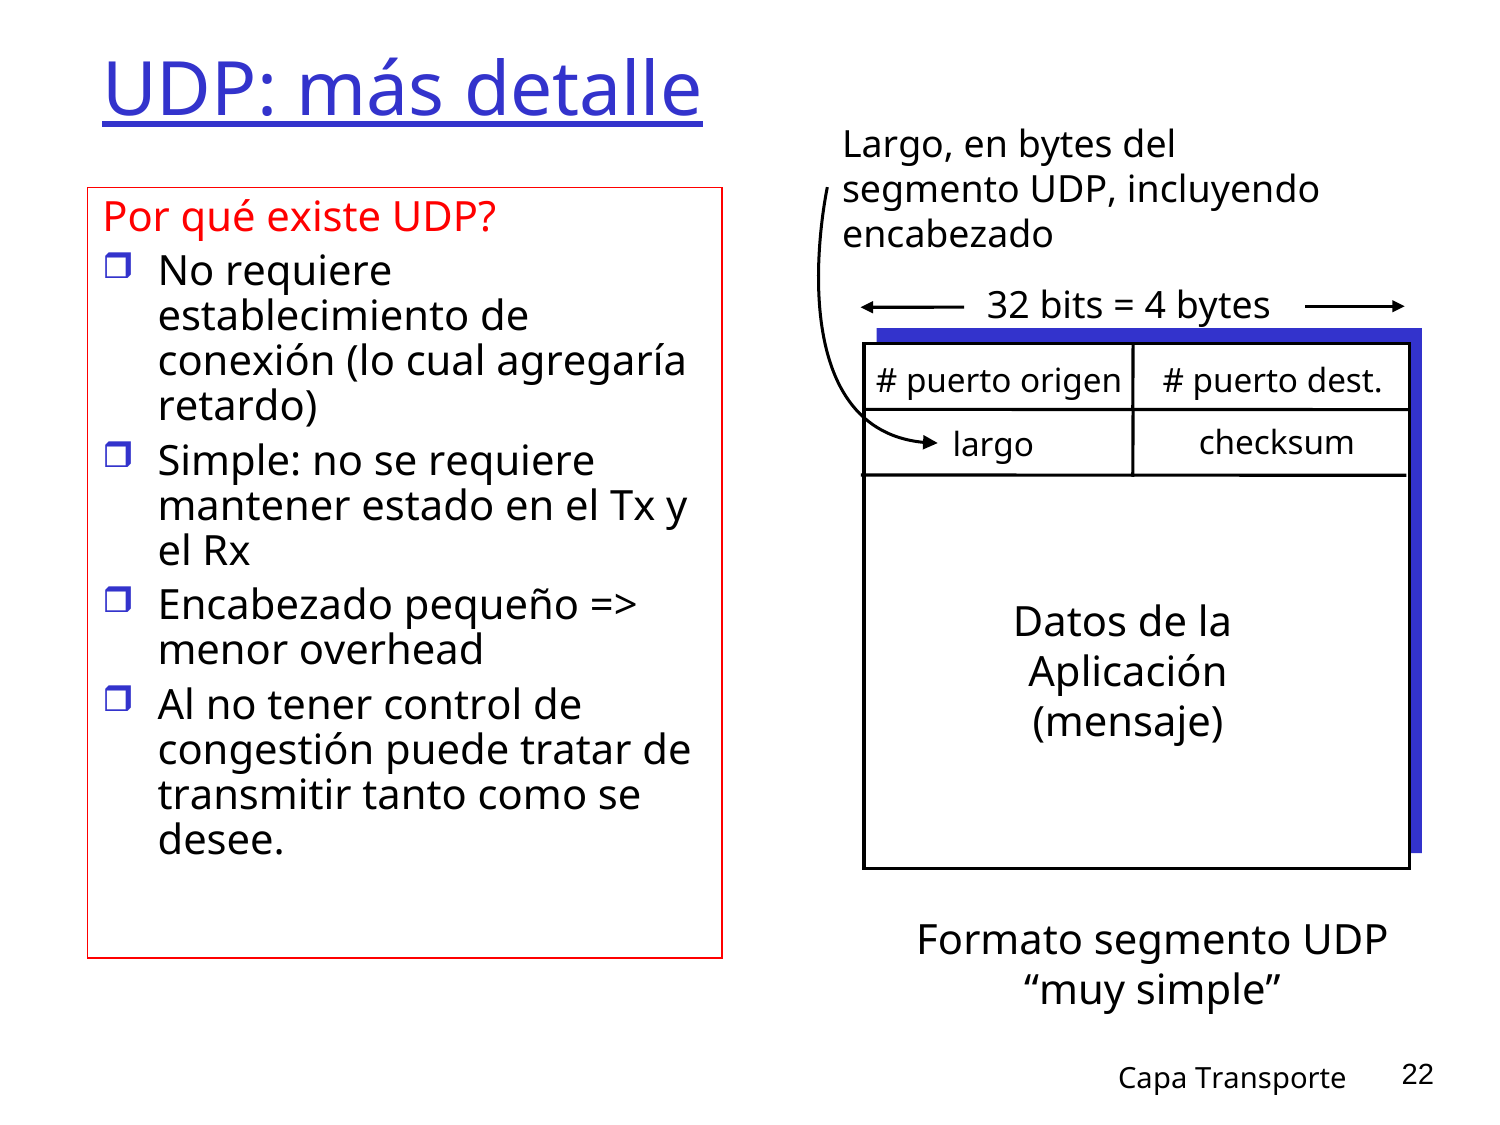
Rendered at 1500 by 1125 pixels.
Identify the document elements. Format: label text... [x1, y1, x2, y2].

text_box 32 bits = 4 bytes [972, 273, 1286, 334]
list Por qué existe UDP? No requiere establecimiento de conexión (lo cual agregaría retardo)‏ Simple: no se requiere mantener estado en el Tx y el Rx Encabezado pequeño => menor overhead Al no tener control de congestión puede tratar de transmitir tanto como se desee. [87, 187, 722, 856]
title UDP: más detalle [87, 23, 1388, 150]
text_box checksum [1183, 413, 1371, 470]
text_box [864, 328, 1422, 869]
text_box [864, 411, 1131, 473]
text_box Largo, en bytes del segmento UDP, incluyendo encabezado [827, 111, 1336, 263]
text_box largo [937, 415, 1049, 471]
text_box Datos de la Aplicación (mensaje)‏ [998, 587, 1258, 753]
text_box Formato segmento UDP “muy simple” [901, 905, 1404, 1021]
text_box # puerto origen [861, 351, 1131, 407]
text_box # puerto dest. [1147, 351, 1399, 407]
